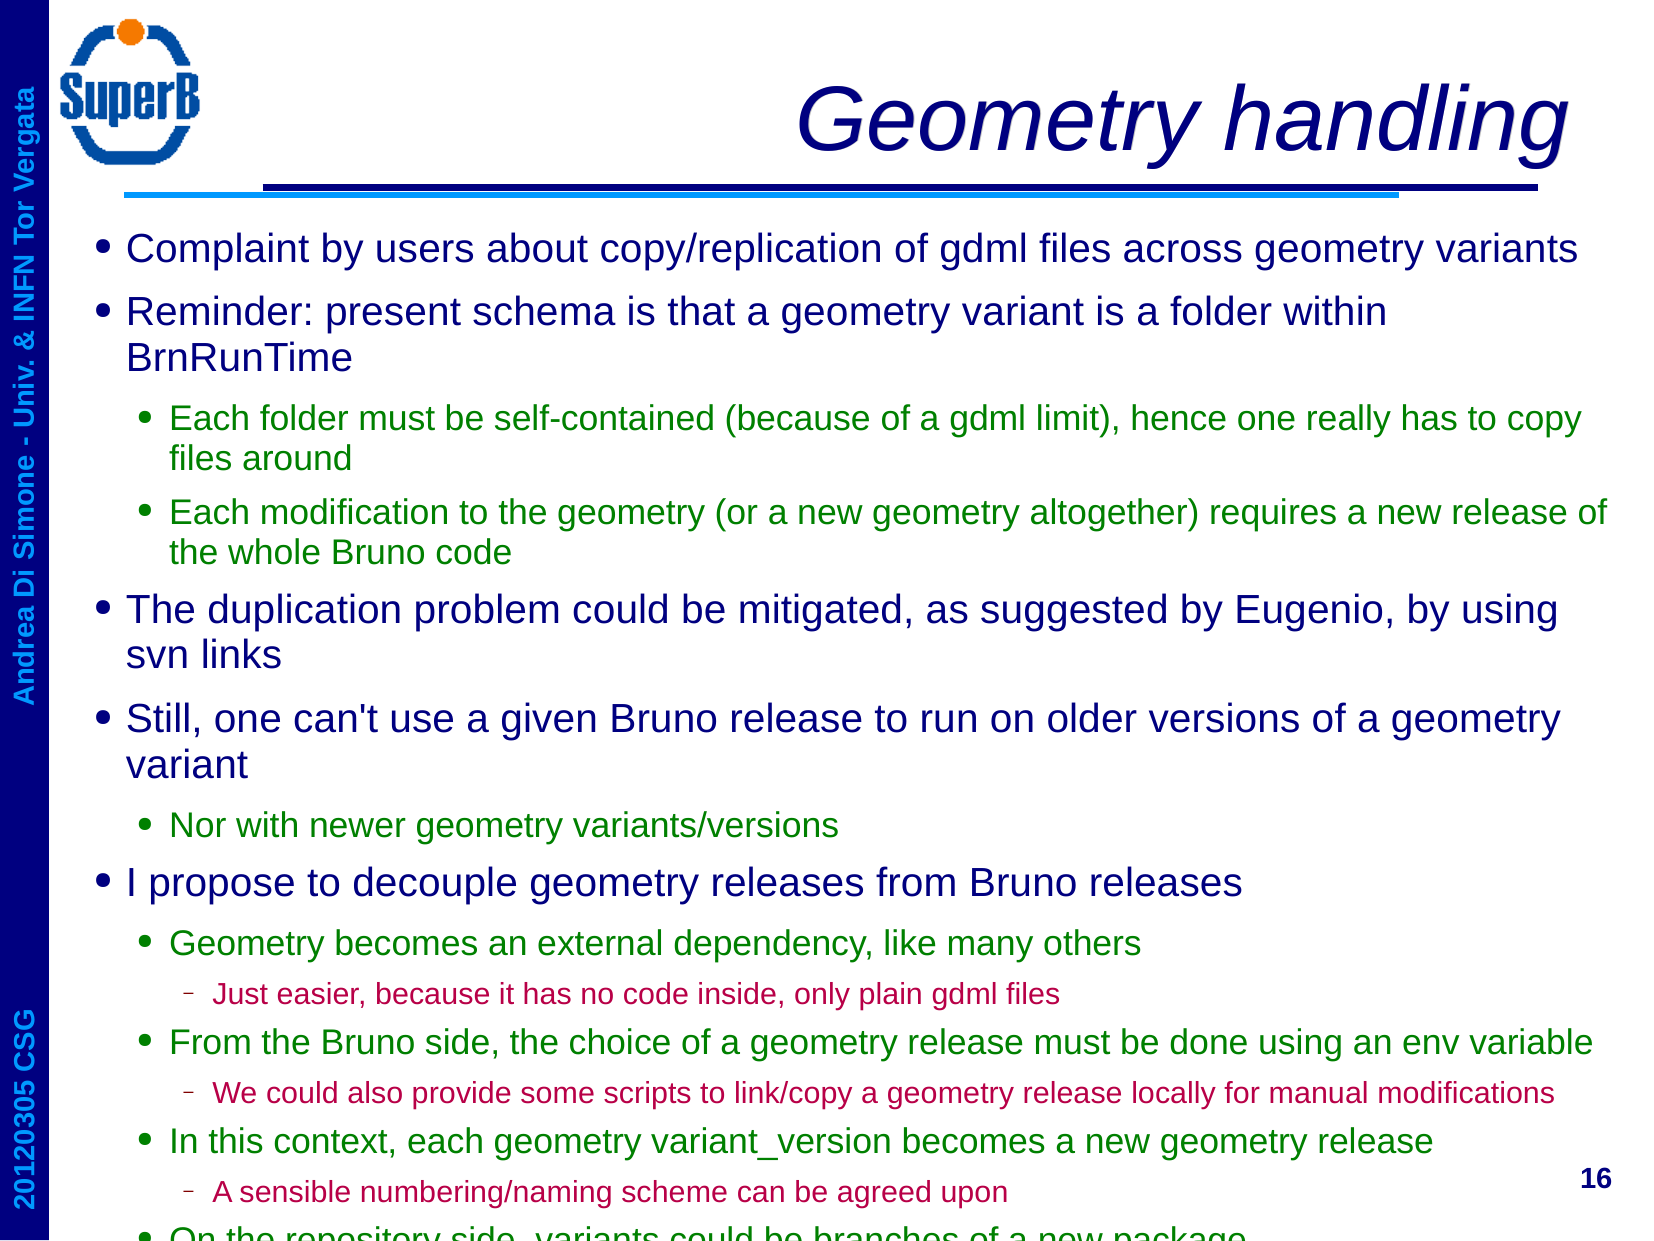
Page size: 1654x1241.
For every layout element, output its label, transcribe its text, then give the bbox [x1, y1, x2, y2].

list Complaint by users about copy/replication of gdml files across geometry variants Reminder: present schema is that a geometry variant is a folder within BrnRunTime Each folder must be self-contained (because of a gdml limit), hence one really has to copy files around Each modification to the geometry (or a new geometry altogether) requires a new release of the whole Bruno code The duplication problem could be mitigated, as suggested by Eugenio, by using svn links Still, one can't use a given Bruno release to run on older versions of a geometry variant Nor with newer geometry variants/versions I propose to decouple geometry releases from Bruno releases Geometry becomes an external dependency, like many others Just easier, because it has no code inside, only plain gdml files From the Bruno side, the choice of a geometry release must be done using an env variable We could also provide some scripts to link/copy a geometry release locally for manual modifications In this context, each geometry variant_version becomes a new geometry release A sensible numbering/naming scheme can be agreed upon On the repository side, variants could be branches of a new package What is the opinion of the release building team? [82, 225, 1613, 1241]
title Geometry handling [82, 49, 1571, 188]
picture [51, 16, 208, 170]
